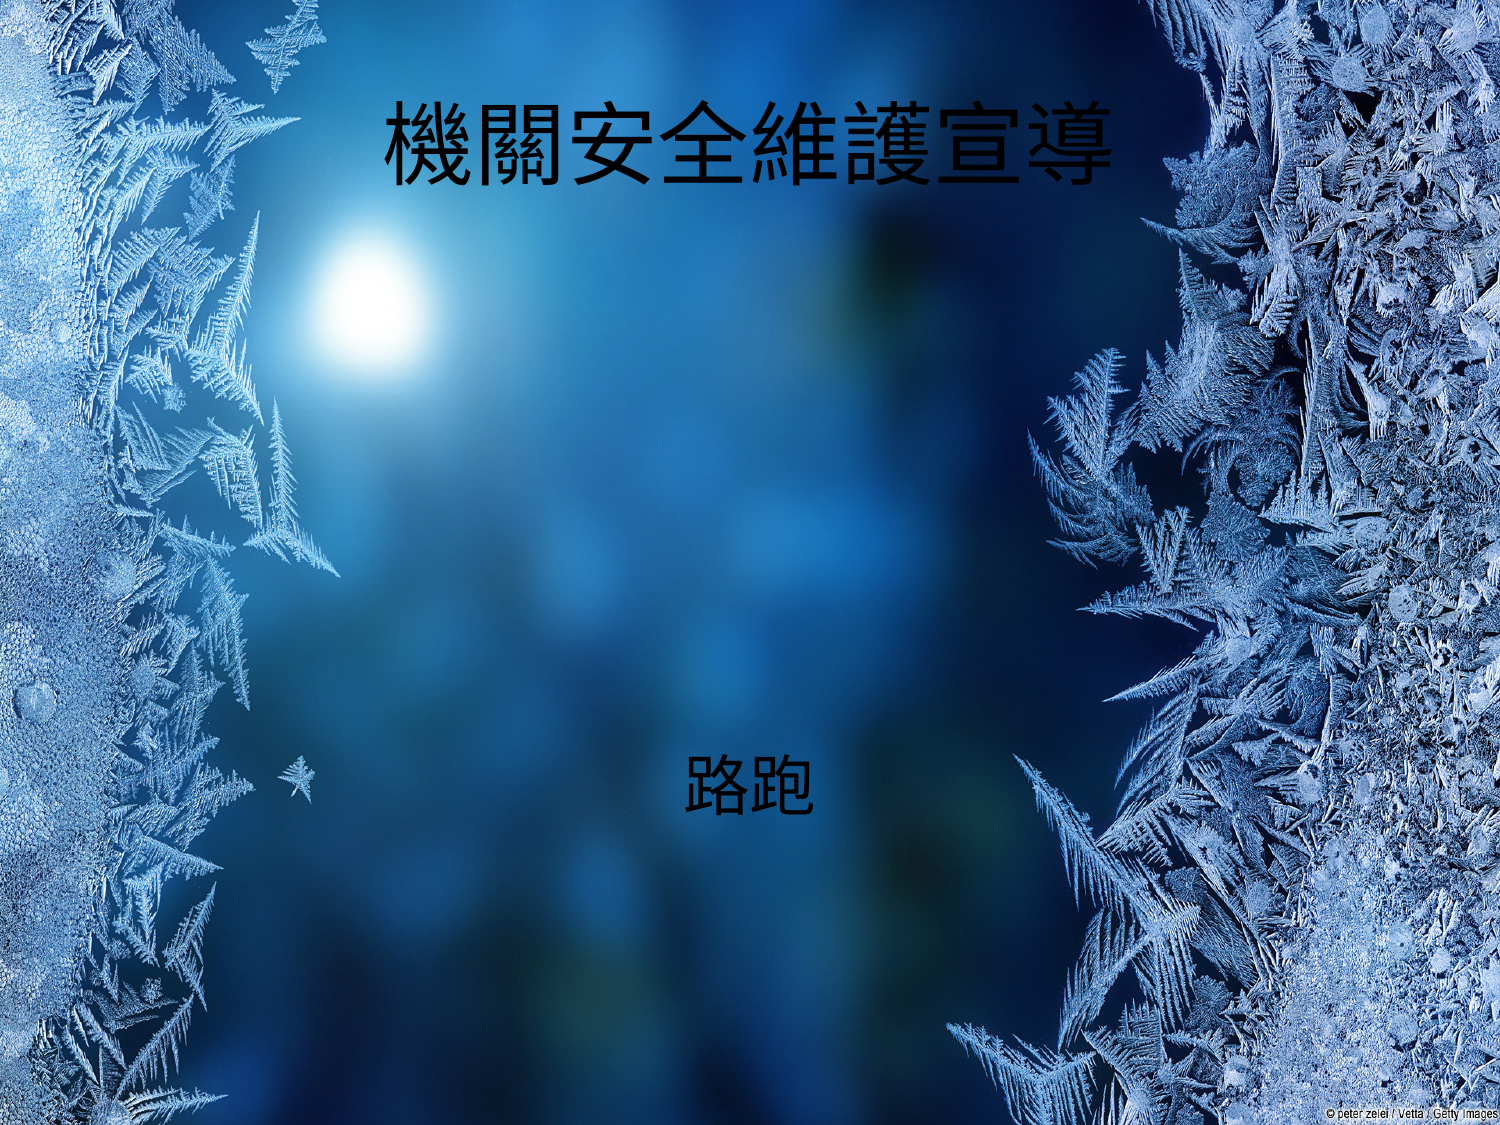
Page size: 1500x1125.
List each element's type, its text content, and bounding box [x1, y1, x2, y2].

subtitle 路跑 [225, 637, 1275, 925]
title 機關安全維護宣導 [112, 349, 1388, 591]
picture [0, 0, 1500, 1125]
